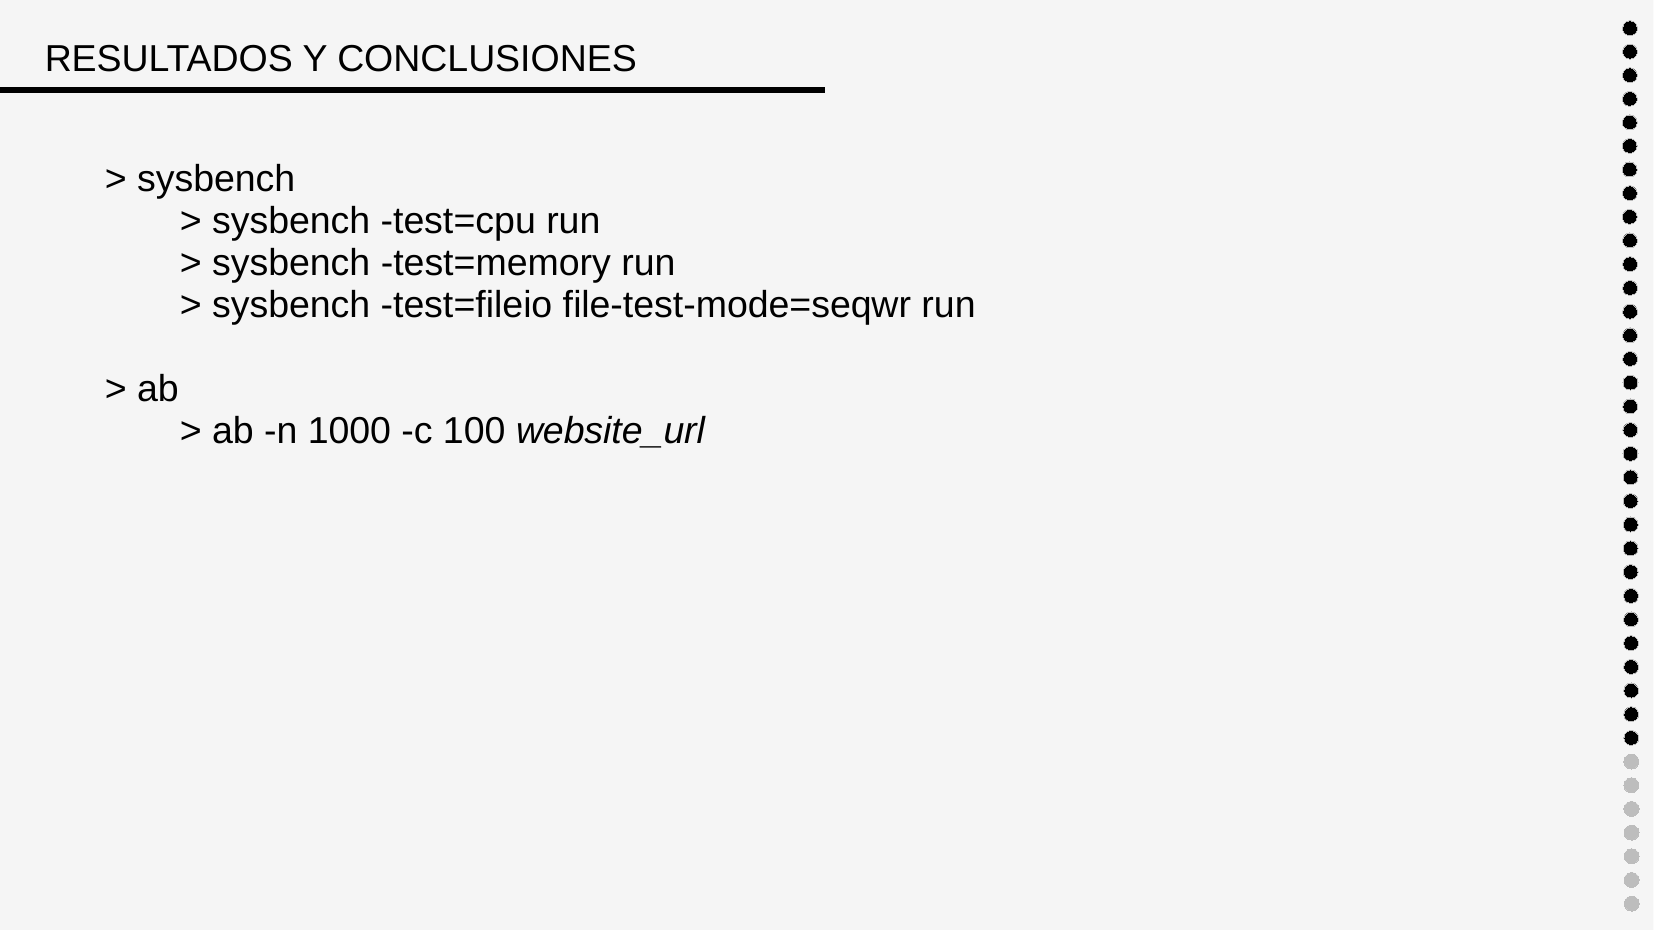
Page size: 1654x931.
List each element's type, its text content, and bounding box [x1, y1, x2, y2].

text_box [1623, 540, 1639, 556]
text_box > sysbench > sysbench -test=cpu run > sysbench -test=memory run > sysbench -test=fileio file-test-mode=seqwr run > ab > ab -n 1000 -c 100 website_url [90, 150, 1111, 459]
text_box [1623, 516, 1639, 533]
text_box [1623, 635, 1639, 651]
text_box [1622, 398, 1638, 414]
text_box [1624, 848, 1640, 864]
text_box [1623, 777, 1639, 793]
text_box [1622, 351, 1638, 367]
text_box [1622, 161, 1638, 177]
text_box [1622, 256, 1638, 272]
text_box [1622, 91, 1638, 107]
text_box [1622, 138, 1638, 154]
text_box [1623, 730, 1639, 746]
text_box [1622, 304, 1638, 320]
text_box [1622, 446, 1639, 462]
text_box [1624, 872, 1640, 888]
text_box [1622, 185, 1638, 201]
text_box [1622, 327, 1638, 343]
text_box [1623, 754, 1639, 770]
text_box [1624, 825, 1640, 841]
text_box [1622, 67, 1638, 83]
text_box [1622, 375, 1639, 391]
text_box [1623, 611, 1639, 627]
text_box [1623, 659, 1639, 675]
text_box [1623, 493, 1639, 509]
text_box [1624, 896, 1640, 912]
text_box [1623, 801, 1640, 817]
text_box [1622, 232, 1638, 248]
text_box [1622, 422, 1638, 438]
text_box RESULTADOS Y CONCLUSIONES [30, 30, 826, 129]
text_box [1623, 469, 1639, 485]
text_box [1623, 682, 1639, 699]
text_box [1622, 209, 1638, 225]
text_box [1622, 114, 1638, 130]
text_box [1623, 706, 1639, 722]
text_box [1623, 564, 1639, 580]
text_box [1623, 588, 1639, 604]
text_box [1622, 44, 1638, 60]
text_box [1622, 280, 1638, 296]
text_box [1622, 20, 1638, 36]
